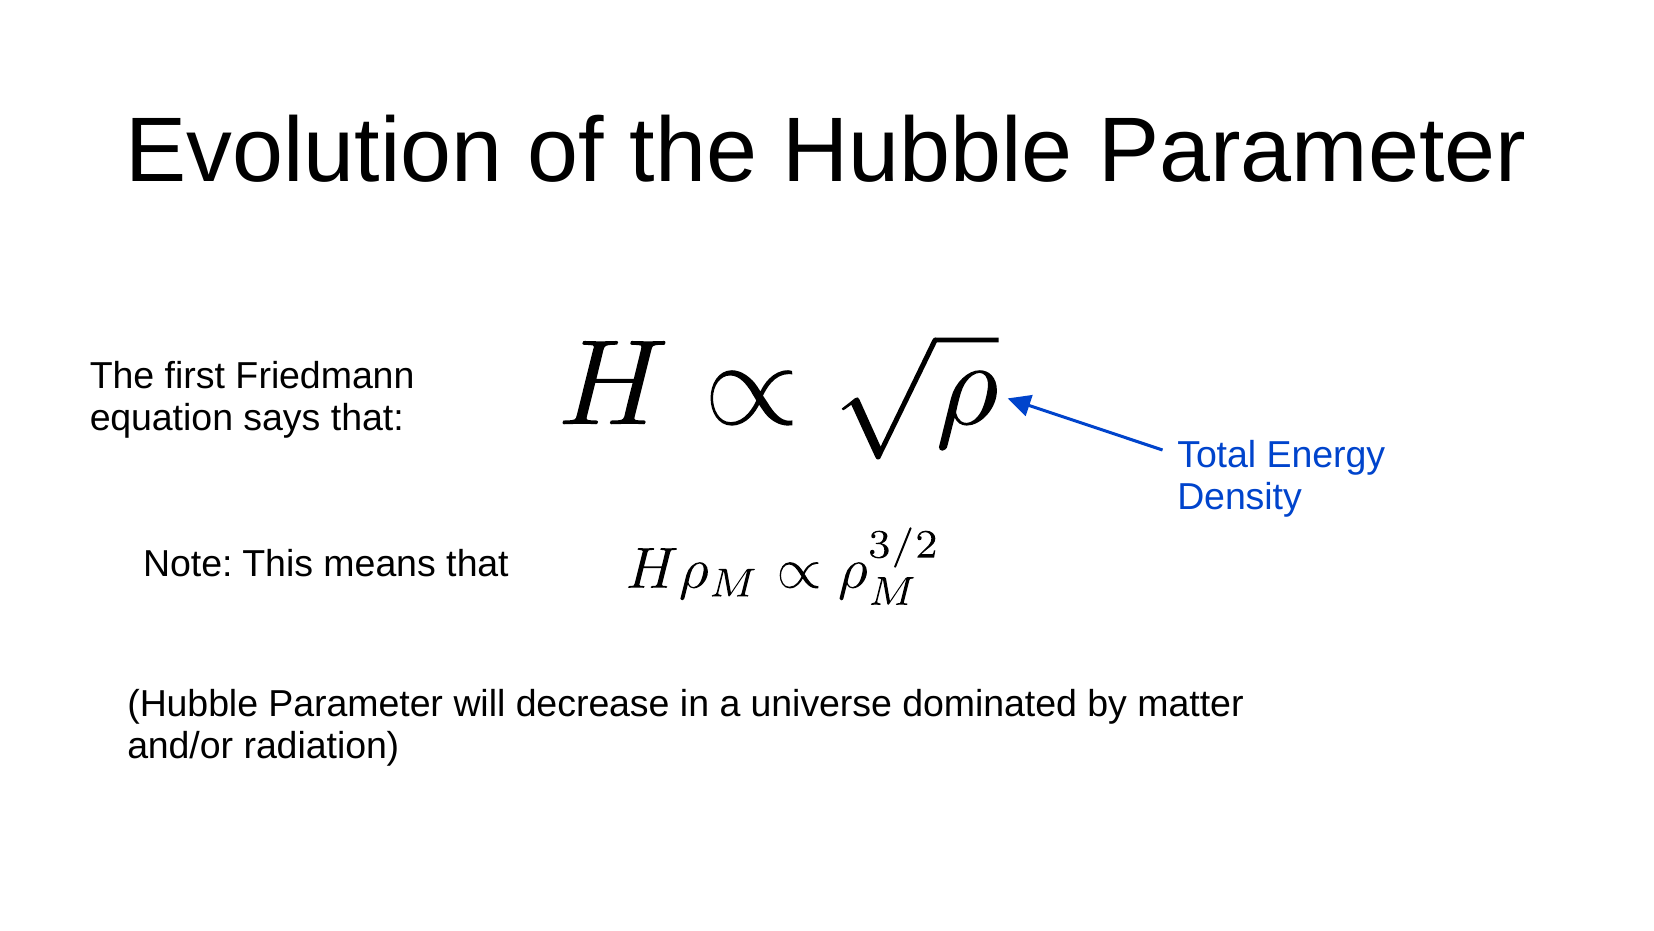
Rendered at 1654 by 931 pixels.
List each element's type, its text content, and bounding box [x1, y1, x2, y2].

title Evolution of the Hubble Parameter [82, 37, 1571, 263]
picture [623, 525, 938, 608]
text_box The first Friedmann equation says that: [75, 346, 451, 446]
text_box [562, 337, 999, 460]
text_box Note: This means that [128, 535, 587, 608]
text_box (Hubble Parameter will decrease in a universe dominated by matter and/or radiation) [112, 675, 1358, 788]
text_box Total Energy Density [1162, 426, 1463, 526]
